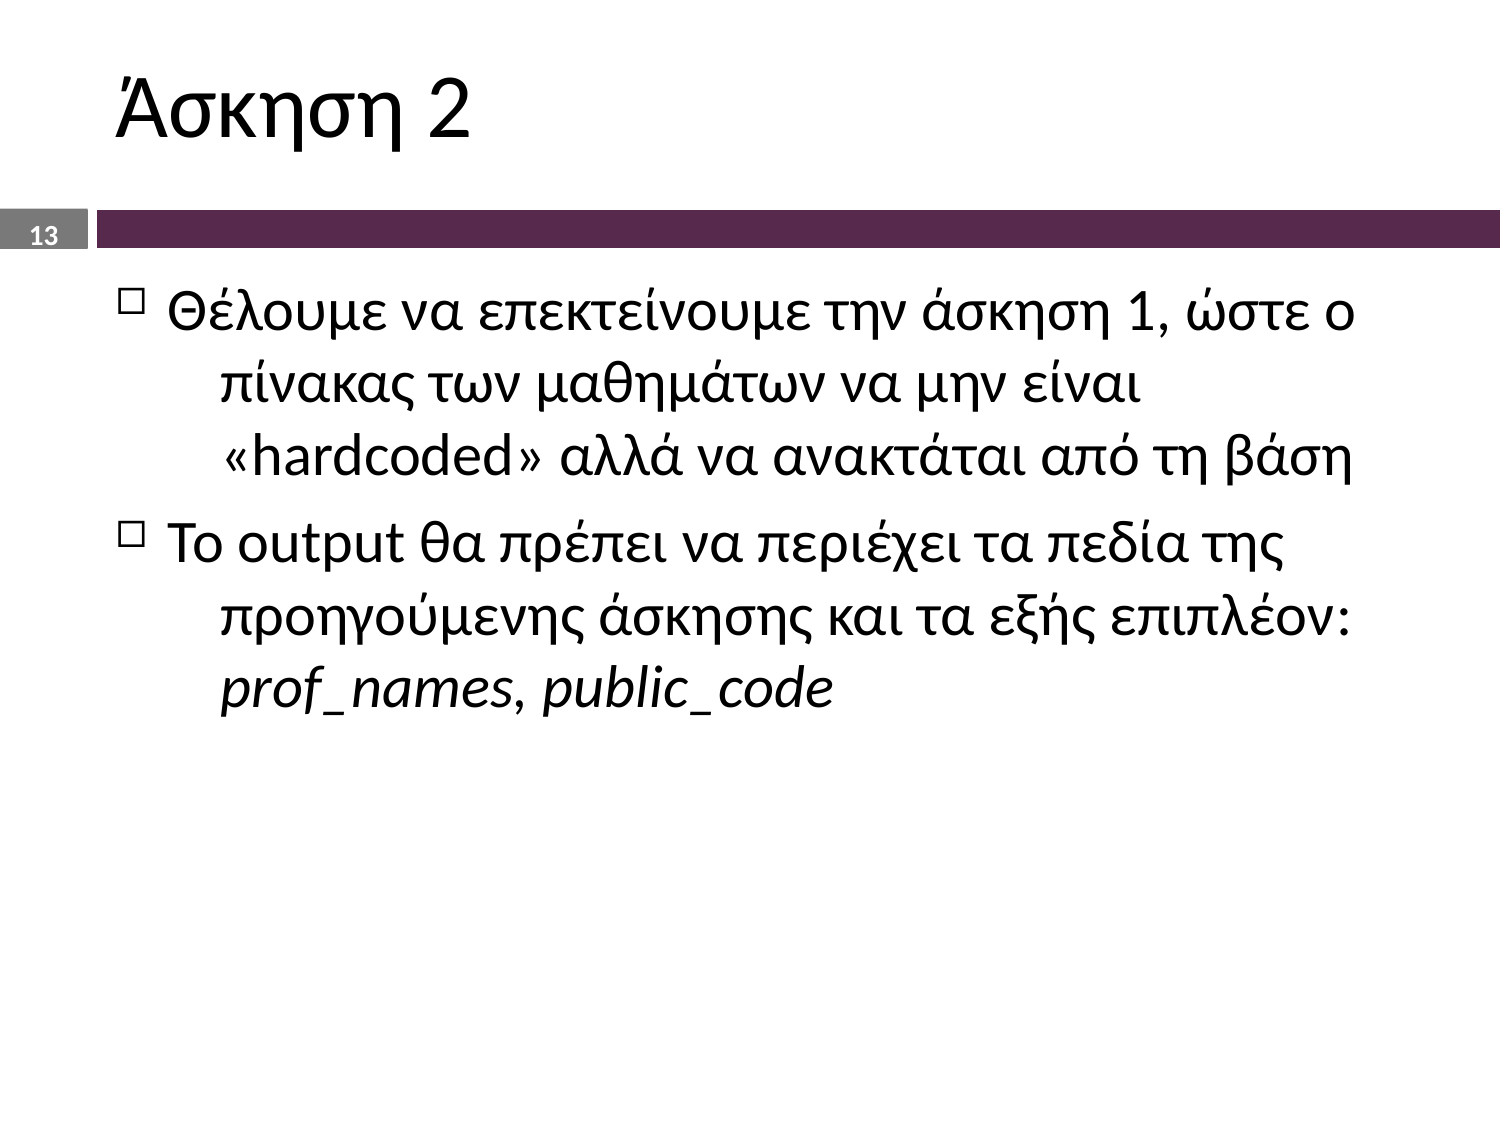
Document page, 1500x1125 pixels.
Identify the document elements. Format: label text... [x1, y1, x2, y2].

title Άσκηση 2 [100, 19, 1438, 182]
text_box [0, 208, 88, 249]
list Θέλουμε να επεκτείνουμε την άσκηση 1, ώστε ο πίνακας των μαθημάτων να μην είναι «hardcoded» αλλά να ανακτάται από τη βάση Το output θα πρέπει να περιέχει τα πεδία της προηγούμενης άσκησης και τα εξής επιπλέον: prof_names, public_code [100, 262, 1438, 1000]
